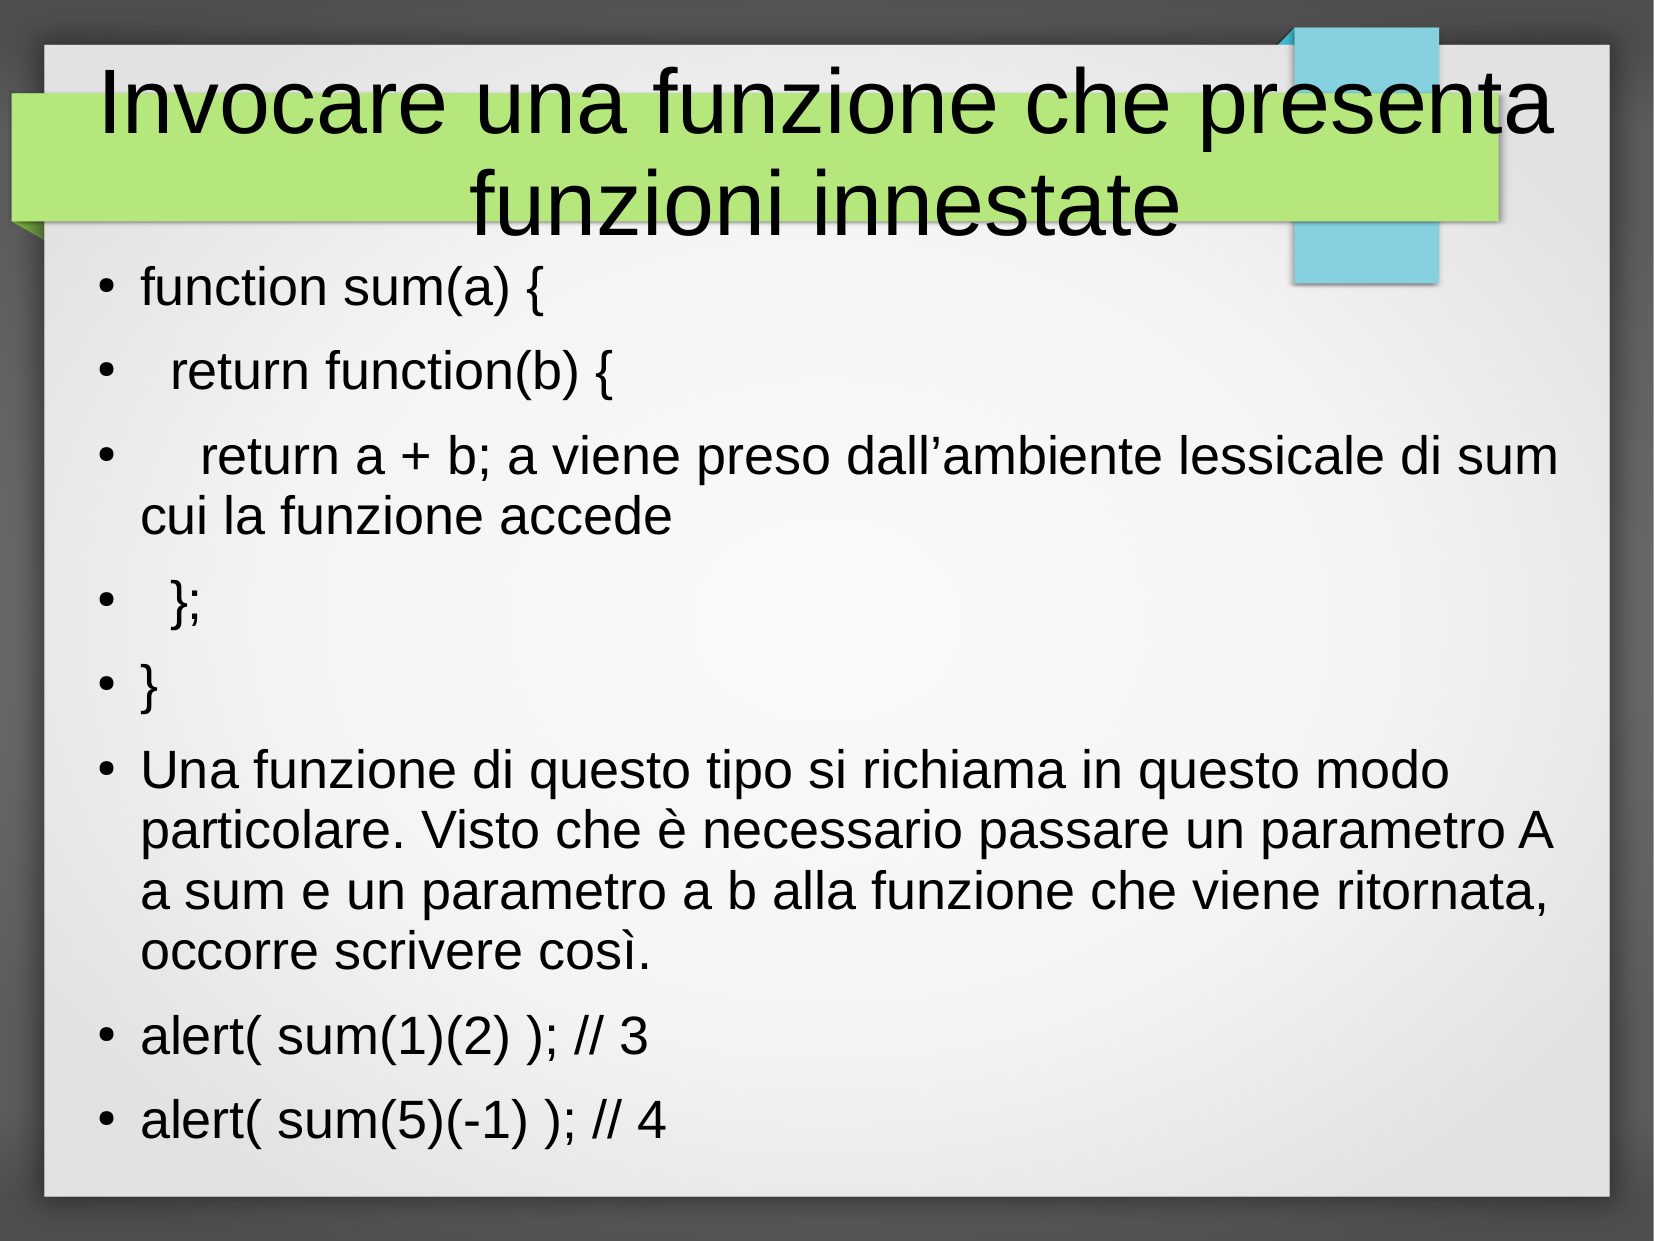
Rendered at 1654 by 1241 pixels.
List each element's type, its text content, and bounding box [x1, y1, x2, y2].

title Invocare una funzione che presenta funzioni innestate [82, 49, 1571, 256]
picture [0, 0, 1654, 1241]
list function sum(a) { return function(b) { return a + b; a viene preso dall’ambiente lessicale di sum cui la funzione accede }; } Una funzione di questo tipo si richiama in questo modo particolare. Visto che è necessario passare un parametro A a sum e un parametro a b alla funzione che viene ritornata, occorre scrivere così. alert( sum(1)(2) ); // 3 alert( sum(5)(-1) ); // 4 [82, 256, 1571, 1158]
